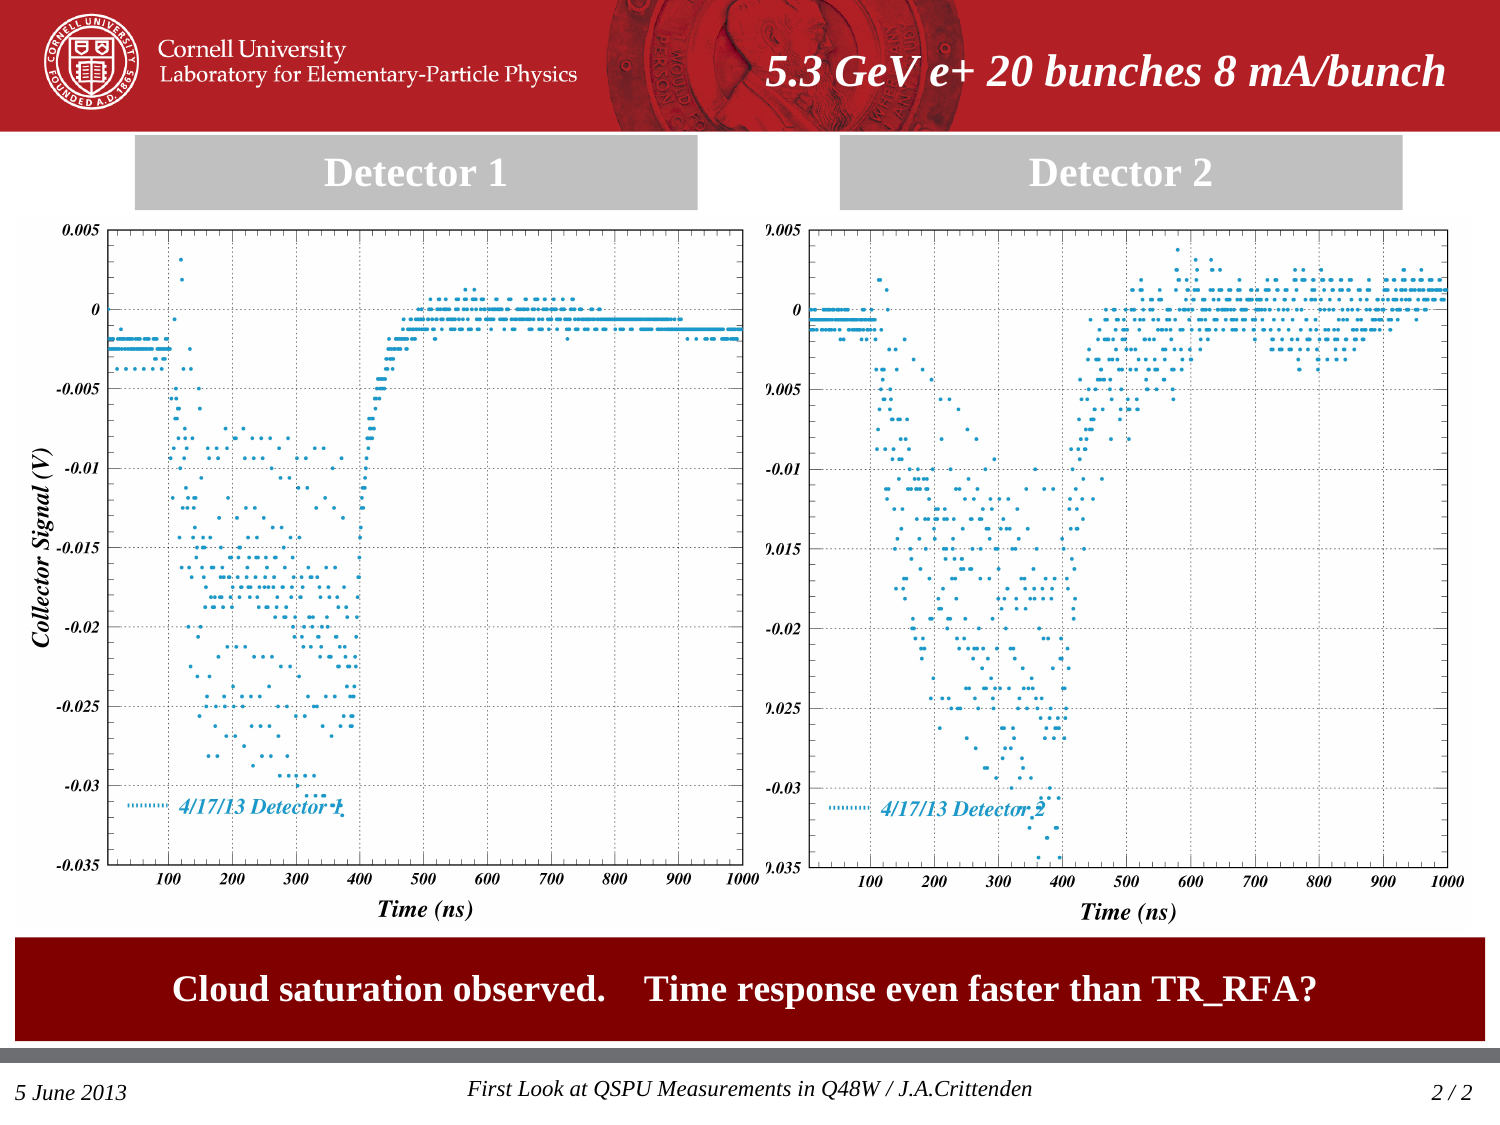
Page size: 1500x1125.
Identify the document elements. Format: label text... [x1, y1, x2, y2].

picture [15, 217, 1471, 934]
title 5.3 GeV e+ 20 bunches 8 mA/bunch [712, 7, 1500, 136]
picture [0, 0, 1500, 132]
text_box Detector 1 [134, 135, 698, 211]
text_box Detector 2 [839, 135, 1403, 211]
text_box Cloud saturation observed. Time response even faster than TR_RFA? [15, 937, 1486, 1042]
